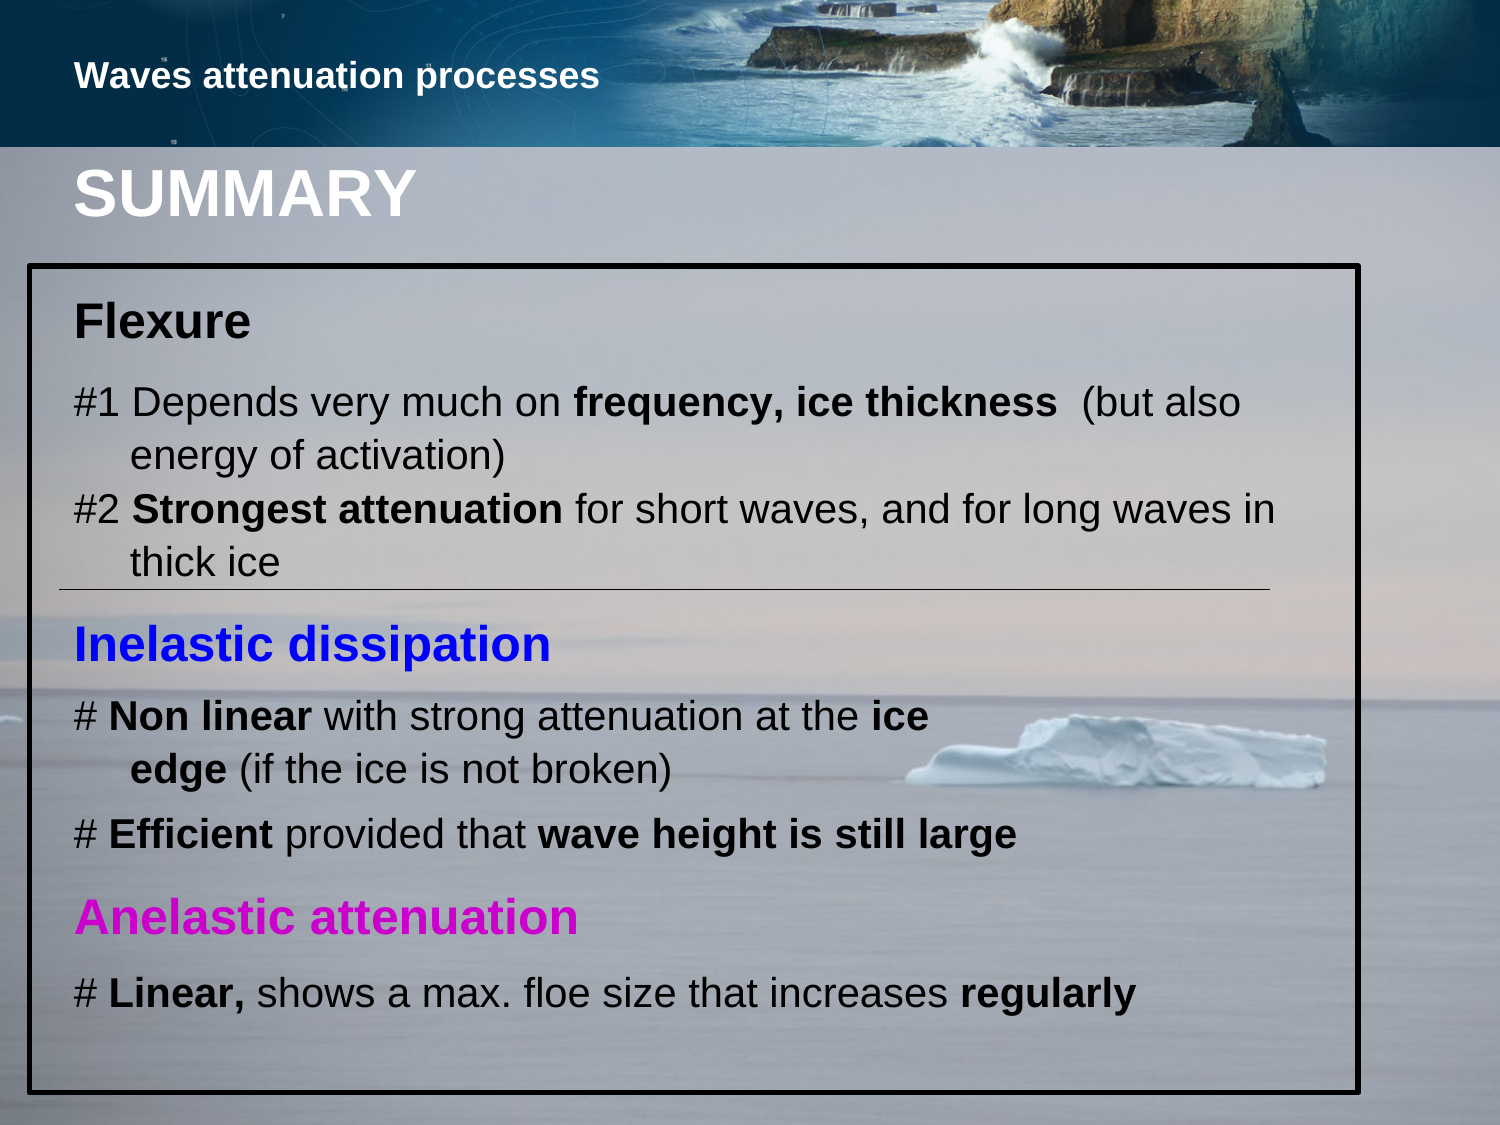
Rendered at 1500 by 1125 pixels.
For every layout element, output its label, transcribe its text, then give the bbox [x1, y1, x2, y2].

text_box #1 Depends very much on frequency, ice thickness (but also energy of activation) [59, 365, 1355, 472]
title SUMMARY [59, 269, 1244, 277]
text_box # Efficient provided that wave height is still large [59, 796, 1241, 875]
text_box Flexure [59, 277, 1355, 365]
text_box # Linear, shows a max. floe size that increases regularly [59, 955, 1241, 1034]
text_box # Non linear with strong attenuation at the ice edge (if the ice is not broken) [59, 679, 1034, 796]
title SUMMARY [59, 102, 1244, 263]
title Waves attenuation processes [59, 29, 1093, 119]
text_box Inelastic dissipation [59, 601, 827, 757]
text_box #2 Strongest attenuation for short waves, and for long waves in thick ice [59, 472, 1355, 590]
text_box Anelastic attenuation [59, 874, 916, 949]
picture [0, 0, 1500, 1125]
